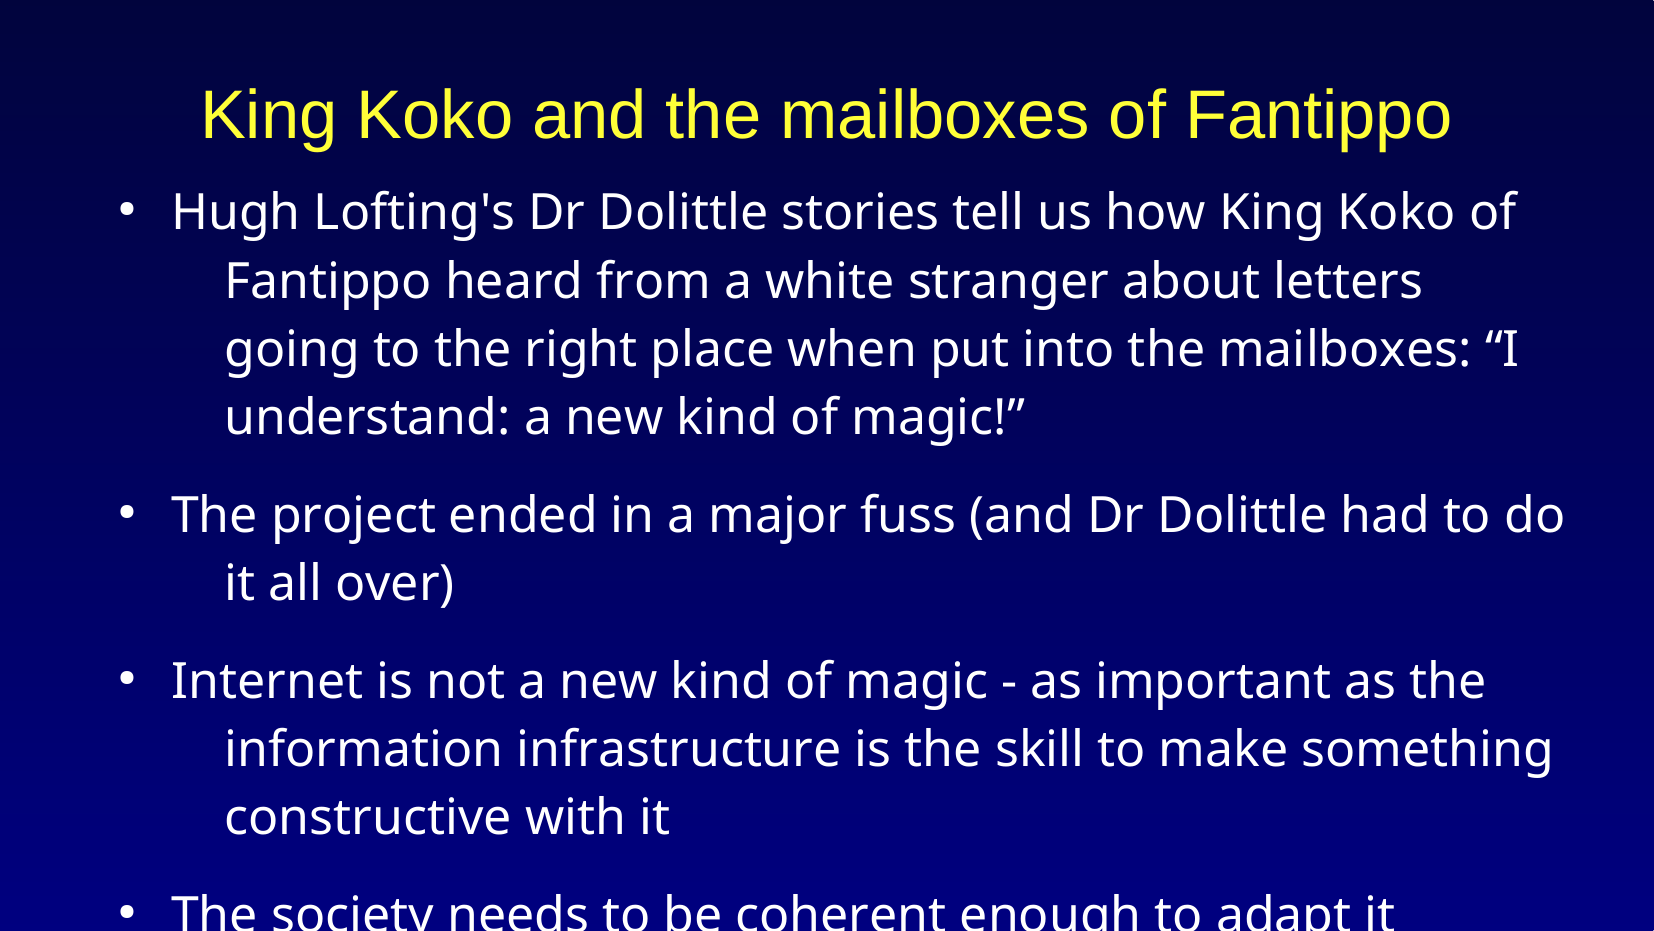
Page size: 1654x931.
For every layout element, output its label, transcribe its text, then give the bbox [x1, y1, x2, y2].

list Hugh Lofting's Dr Dolittle stories tell us how King Koko of Fantippo heard from a white stranger about letters going to the right place when put into the mailboxes: “I understand: a new kind of magic!” The project ended in a major fuss (and Dr Dolittle had to do it all over) Internet is not a new kind of magic - as important as the information infrastructure is the skill to make something constructive with it The society needs to be coherent enough to adapt it [82, 176, 1571, 926]
title King Koko and the mailboxes of Fantippo [82, 37, 1571, 176]
